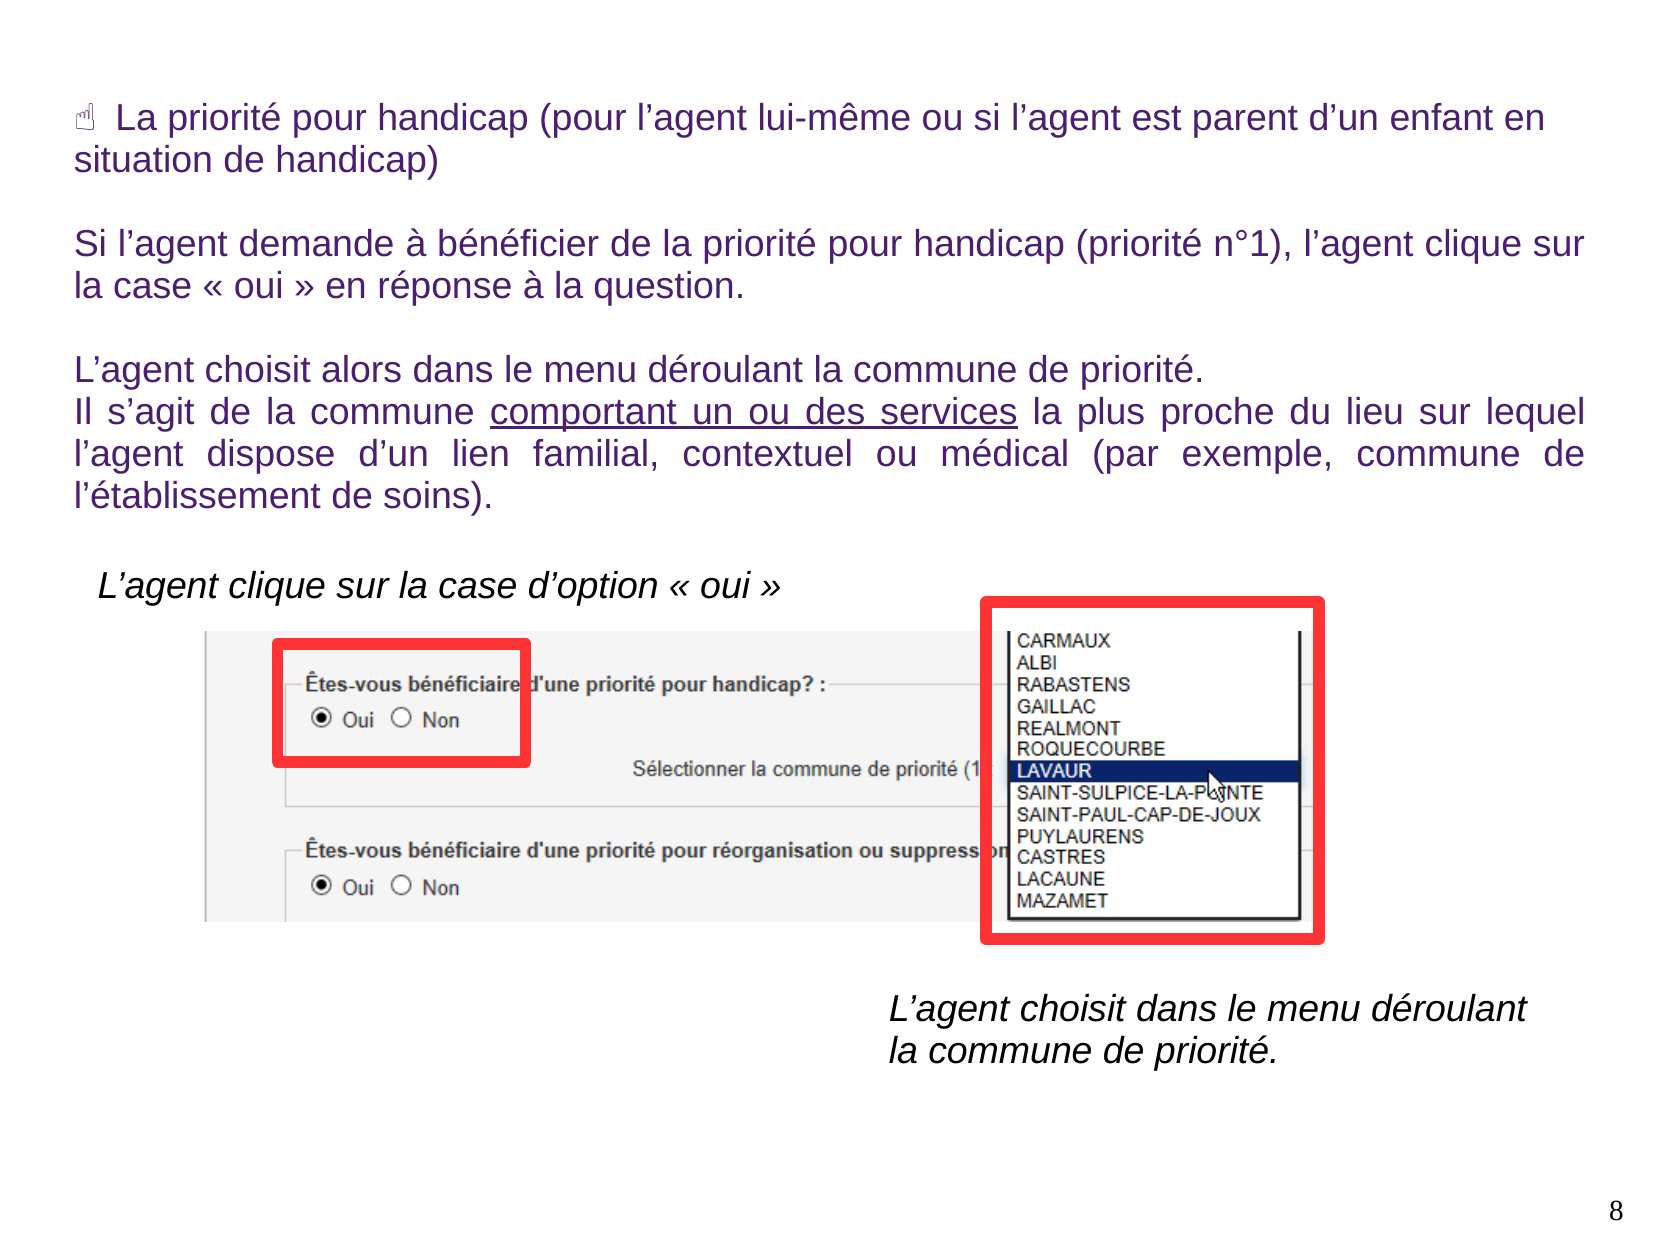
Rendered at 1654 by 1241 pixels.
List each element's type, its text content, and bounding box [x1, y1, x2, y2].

picture [992, 631, 1313, 922]
text_box L’agent choisit dans le menu déroulant la commune de priorité. [874, 980, 1572, 1186]
text_box  La priorité pour handicap (pour l’agent lui-même ou si l’agent est parent d’un enfant en situation de handicap) Si l’agent demande à bénéficier de la priorité pour handicap (priorité n°1), l’agent clique sur la case « oui » en réponse à la question. L’agent choisit alors dans le menu déroulant la commune de priorité. Il s’agit de la commune comportant un ou des services la plus proche du lieu sur lequel l’agent dispose d’un lien familial, contextuel ou médical (par exemple, commune de l’établissement de soins). [59, 89, 1601, 608]
text_box L’agent clique sur la case d’option « oui » [82, 557, 797, 615]
picture [188, 631, 980, 922]
